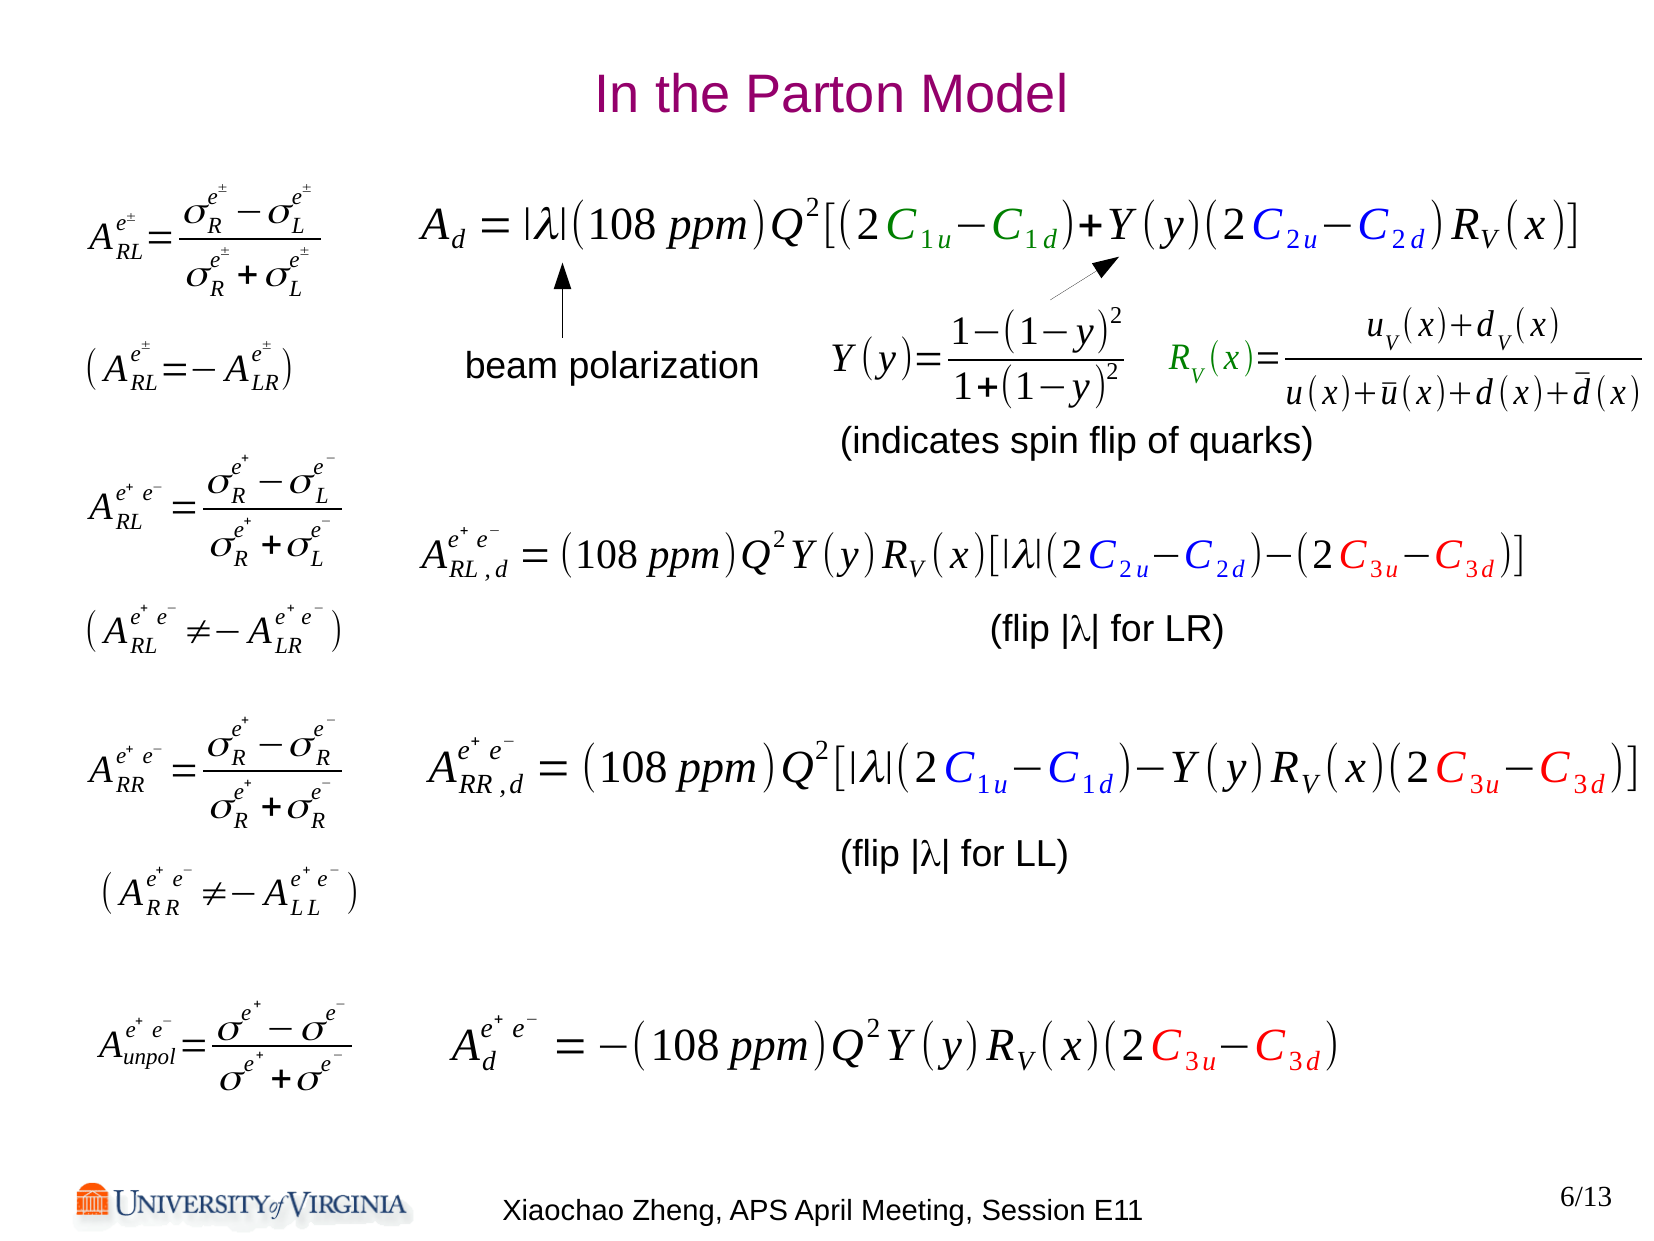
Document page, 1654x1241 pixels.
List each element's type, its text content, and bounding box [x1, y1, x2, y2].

chart [75, 337, 305, 395]
chart [410, 197, 1586, 258]
chart [418, 735, 1646, 802]
chart [825, 307, 1132, 412]
chart [75, 712, 353, 833]
text_box (flip |l| for LL) [825, 825, 1213, 882]
chart [75, 600, 352, 658]
text_box (flip |l| for LR) [974, 600, 1362, 657]
chart [441, 1012, 1347, 1079]
chart [75, 180, 331, 301]
title In the Parton Model [126, 37, 1538, 150]
text_box (indicates spin flip of quarks) [825, 412, 1388, 470]
text_box beam polarization [450, 337, 838, 395]
chart [1162, 294, 1648, 415]
picture [53, 1165, 427, 1241]
chart [84, 996, 364, 1094]
chart [90, 862, 368, 920]
chart [412, 525, 1531, 586]
chart [75, 450, 353, 571]
